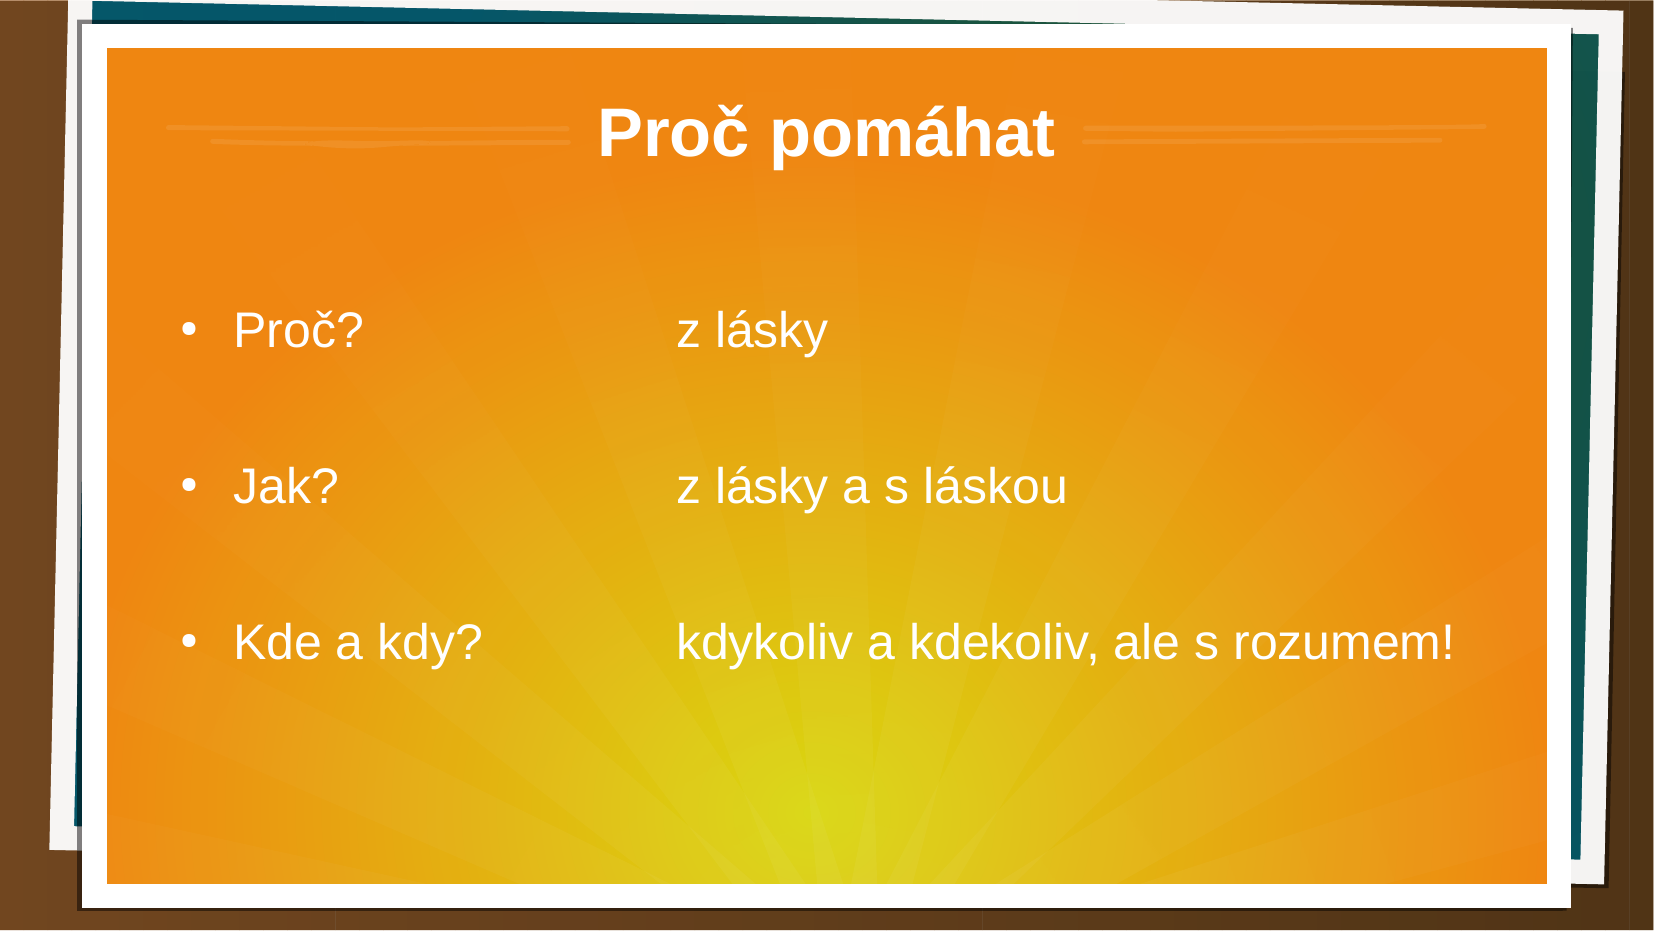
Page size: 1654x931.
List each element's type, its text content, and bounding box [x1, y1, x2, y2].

title Proč pomáhat [566, 59, 1087, 207]
list Proč? z lásky Jak? z lásky a s láskou Kde a kdy? kdykoliv a kdekoliv, ale s rozumem! [162, 224, 1492, 815]
